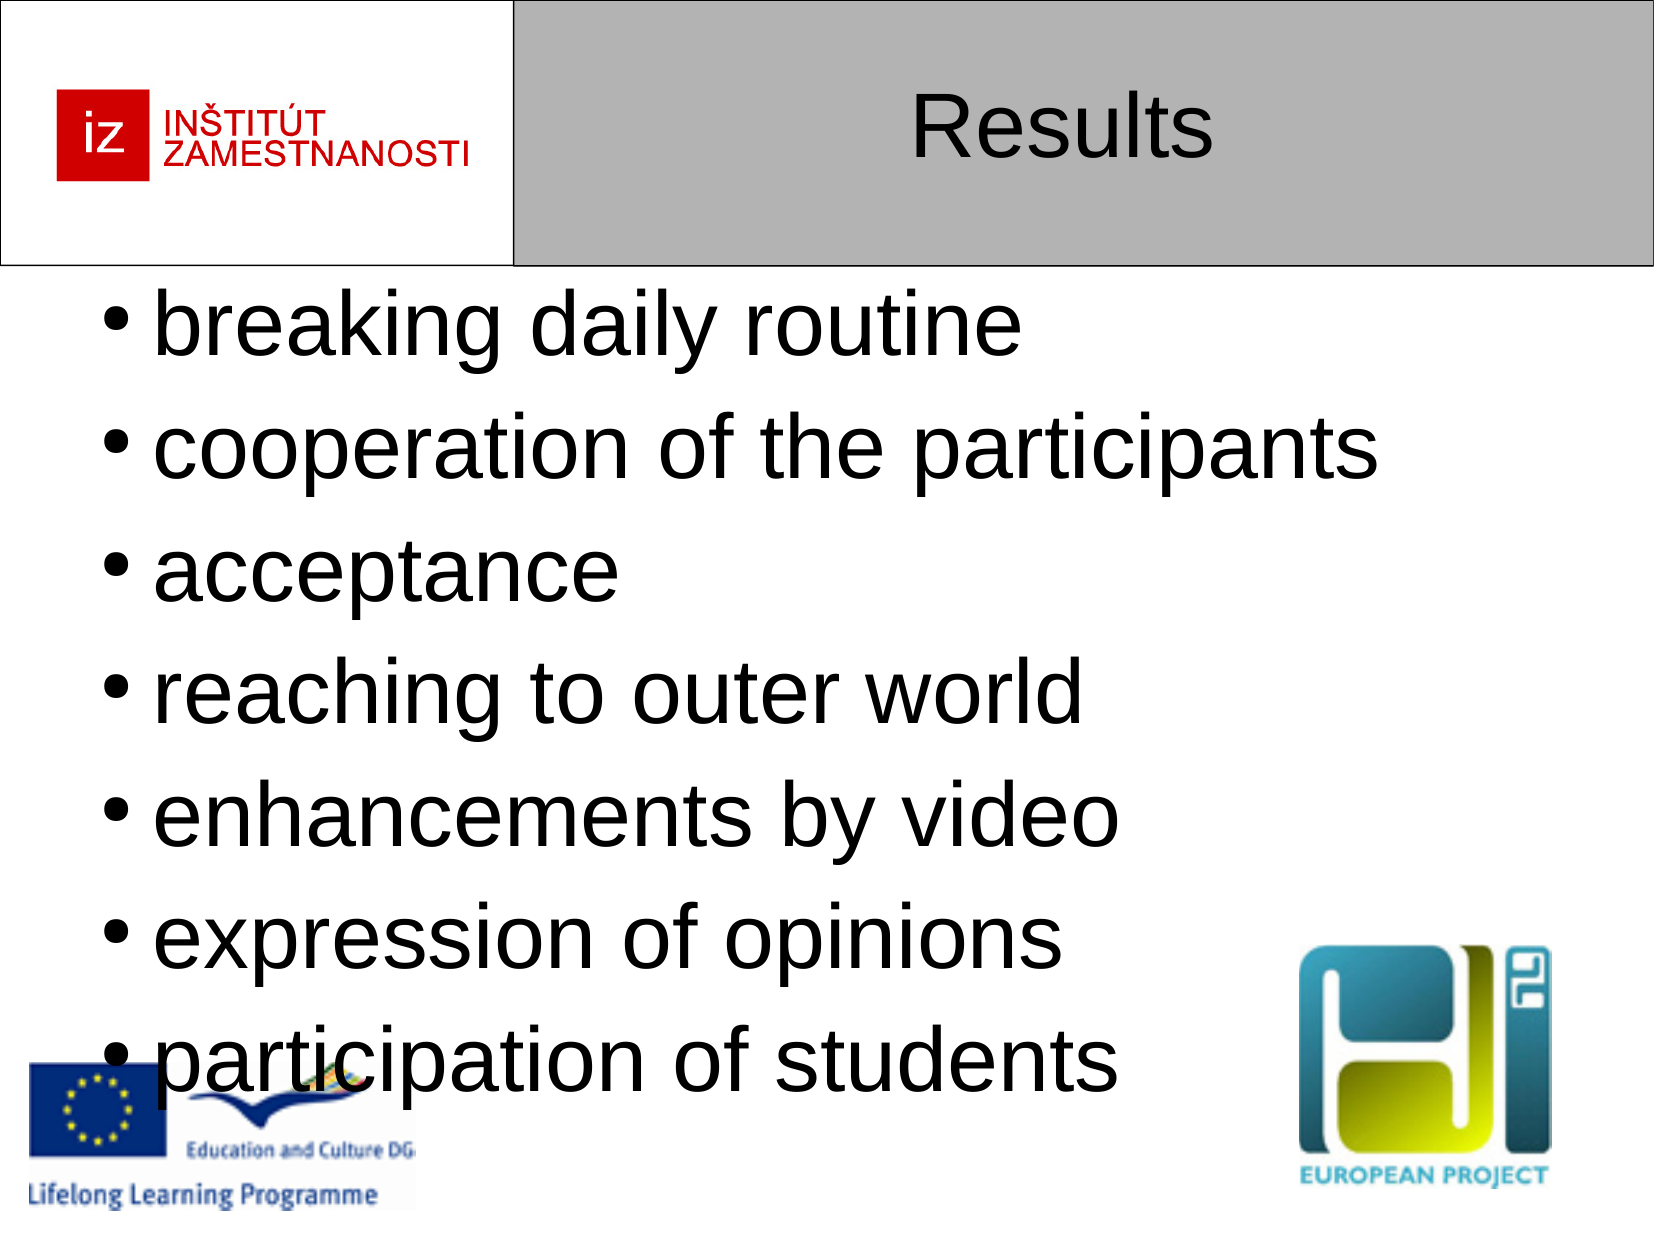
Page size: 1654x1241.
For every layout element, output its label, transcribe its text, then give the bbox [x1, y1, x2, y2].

list breaking daily routine cooperation of the participants acceptance reaching to outer world enhancements by video expression of opinions participation of students [82, 290, 1571, 1129]
picture [29, 1062, 416, 1211]
picture [5, 8, 512, 257]
title Results [561, 37, 1565, 229]
picture [1299, 1129, 1552, 1189]
